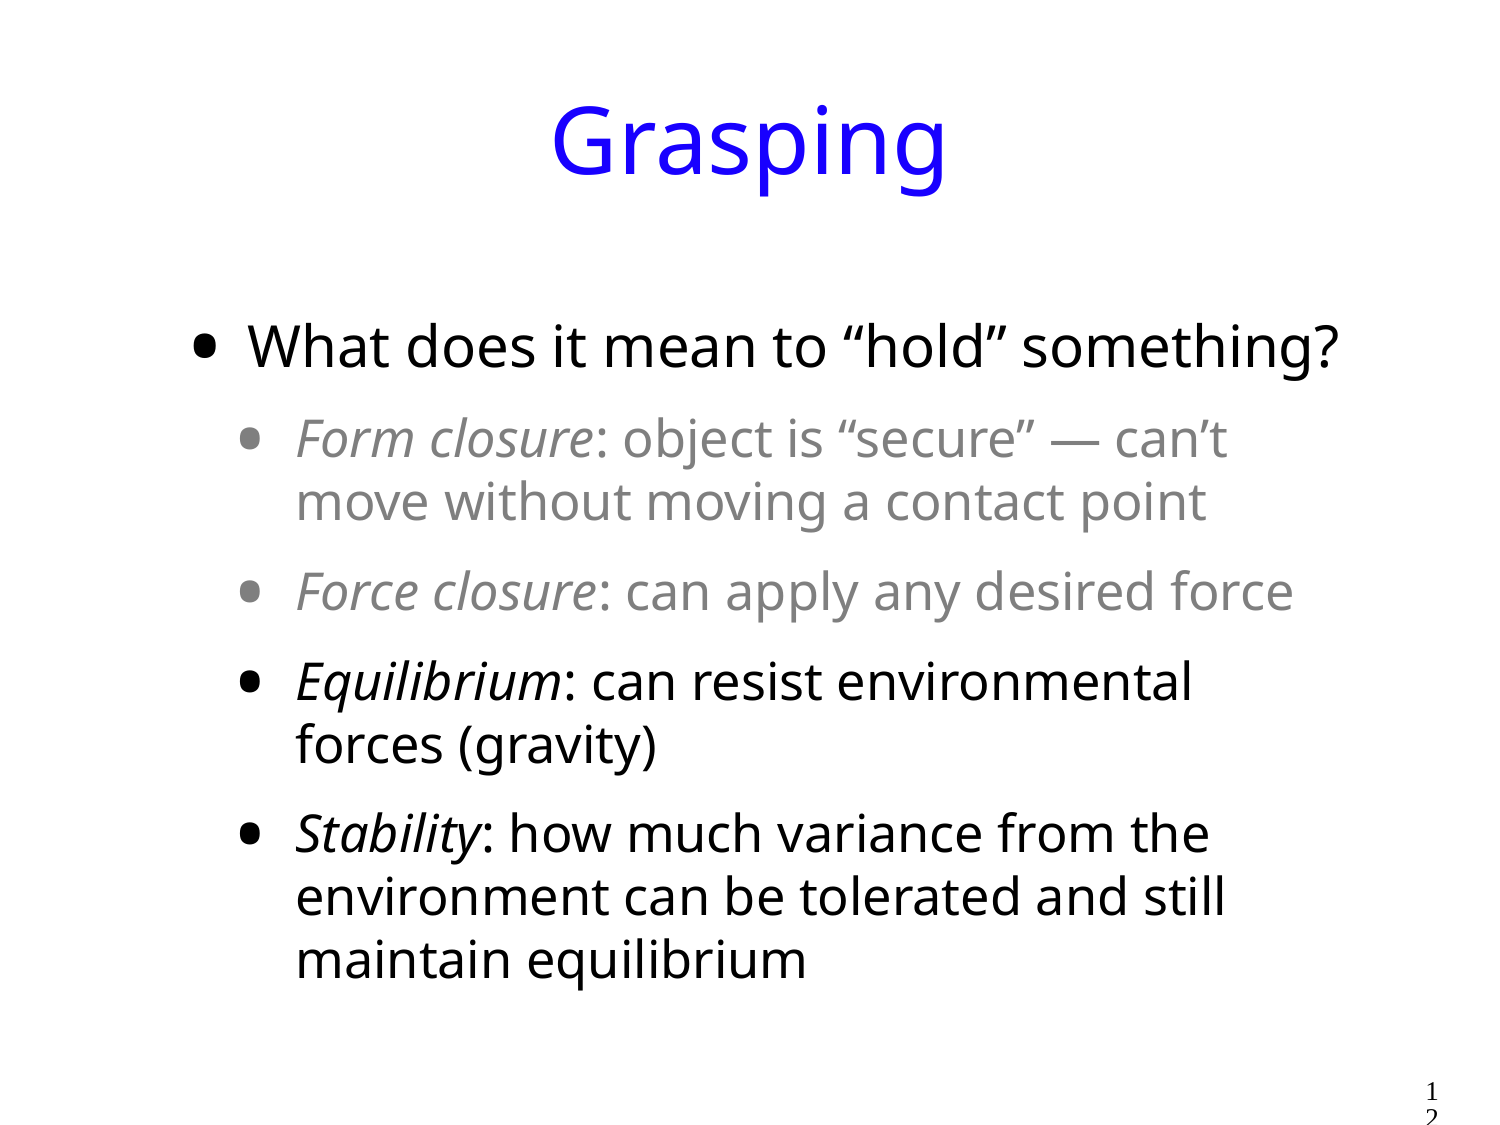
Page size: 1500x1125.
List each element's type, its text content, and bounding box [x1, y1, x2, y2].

title Grasping [146, 21, 1354, 253]
list What does it mean to “hold” something? Form closure: object is “secure” — can’t move without moving a contact point Force closure: can apply any desired force Equilibrium: can resist environmental forces (gravity) Stability: how much variance from the environment can be tolerated and still maintain equilibrium [146, 275, 1354, 1023]
